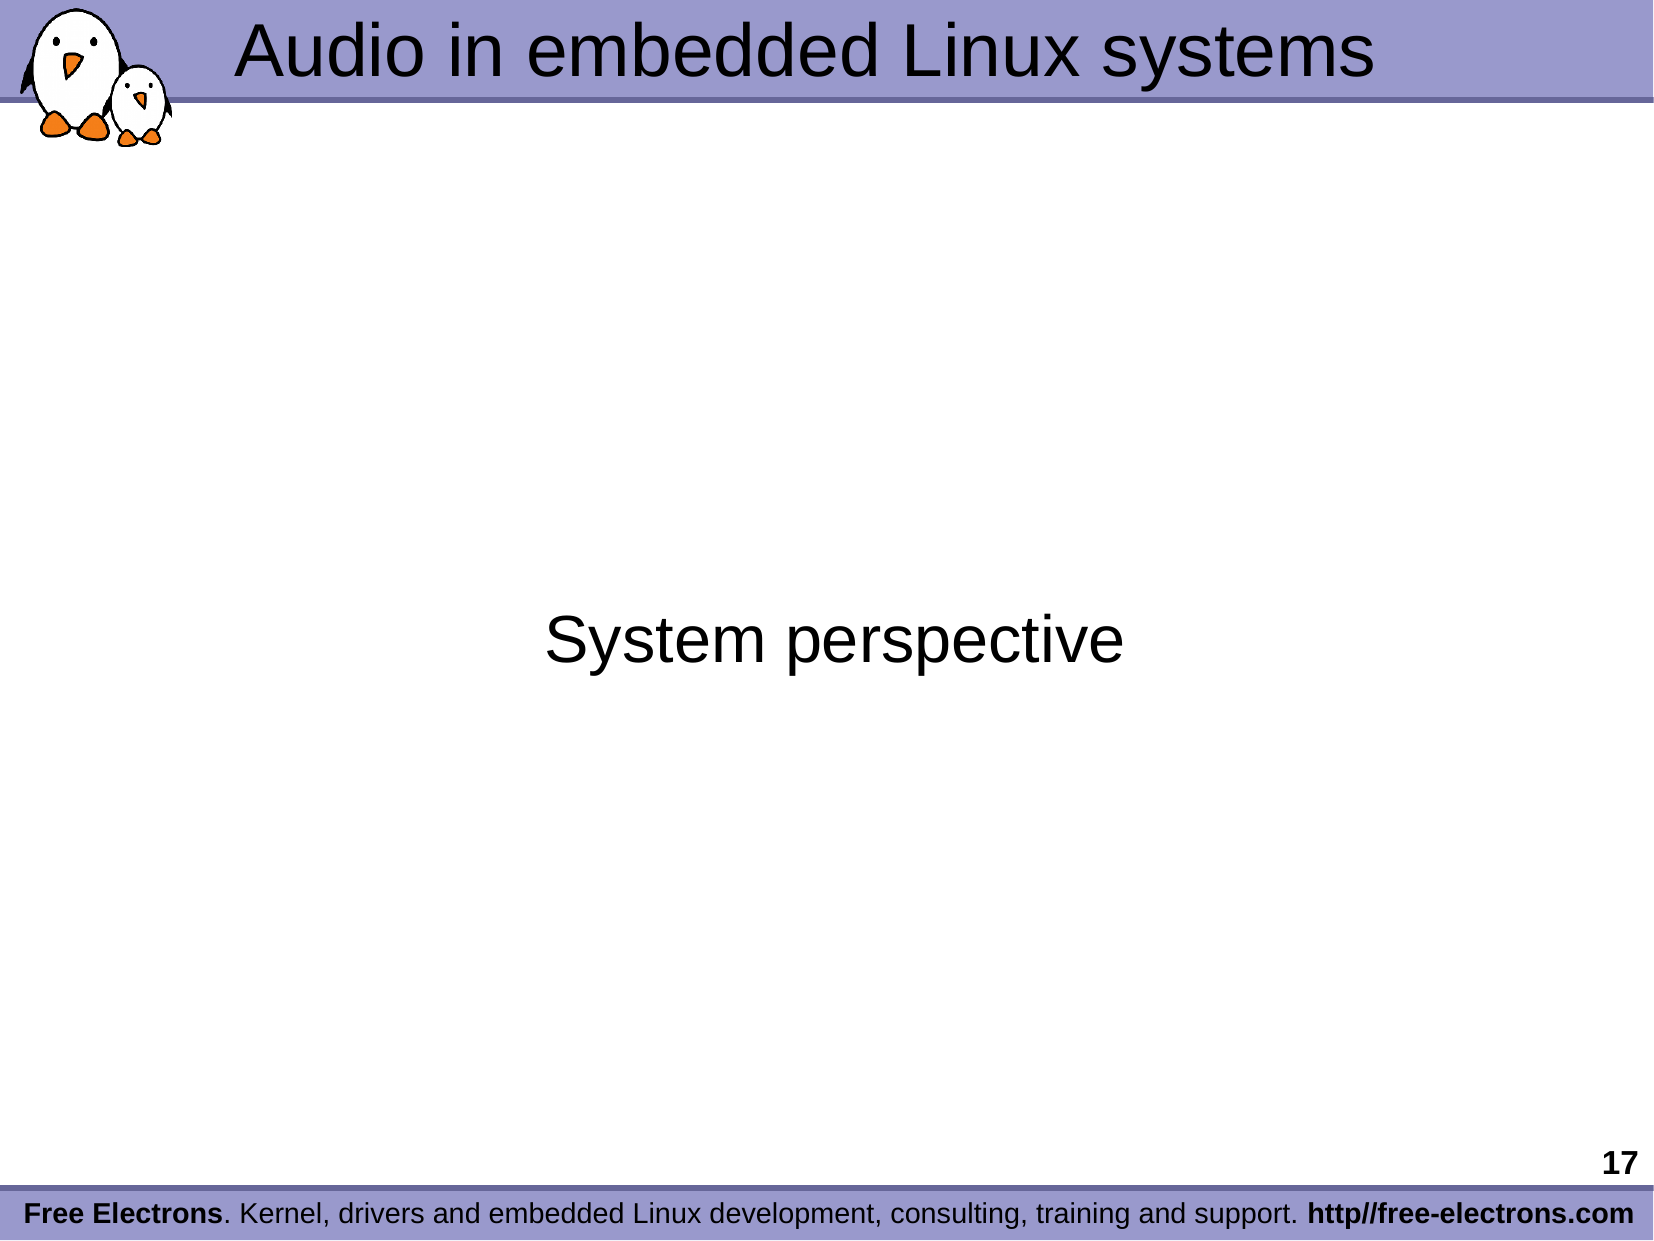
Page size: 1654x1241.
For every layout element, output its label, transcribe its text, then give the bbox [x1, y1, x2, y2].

picture [20, 8, 172, 147]
title Audio in embedded Linux systems [60, 0, 1551, 101]
subtitle System perspective [111, 214, 1524, 1065]
